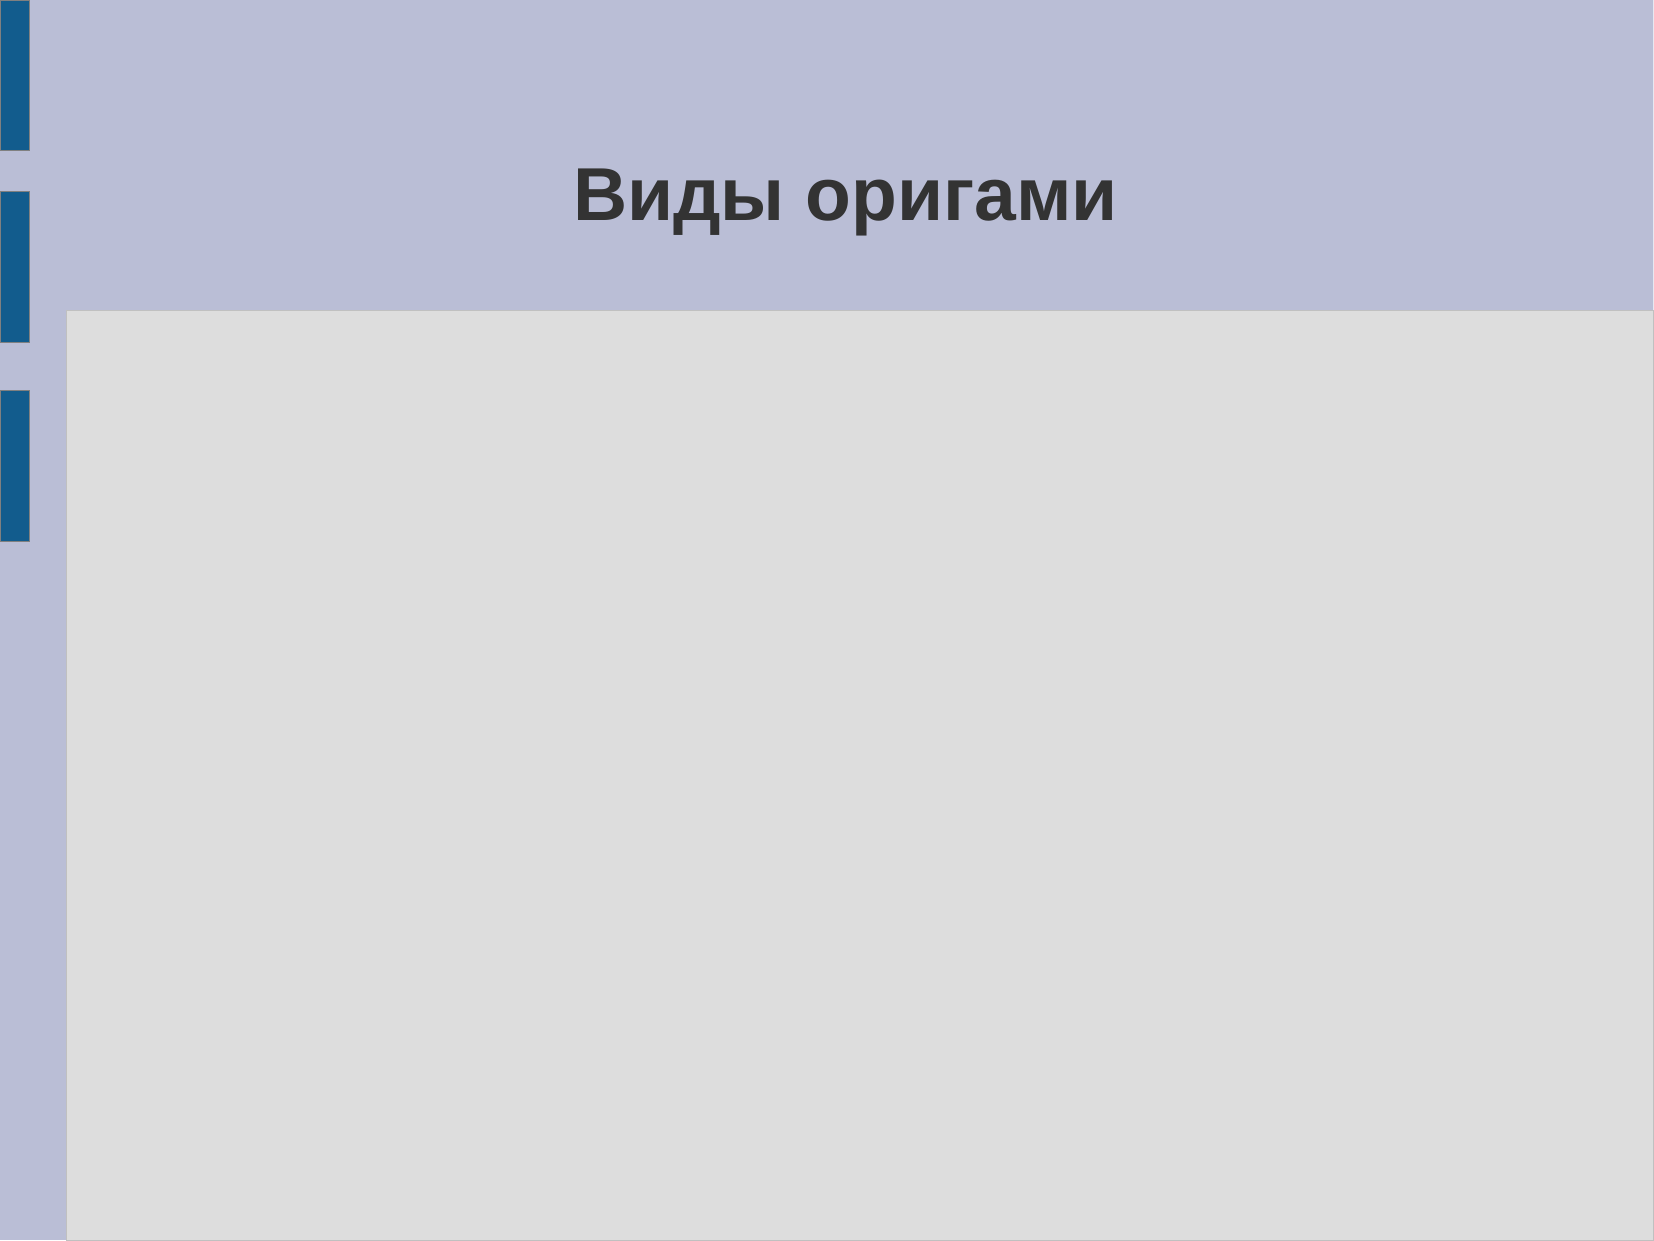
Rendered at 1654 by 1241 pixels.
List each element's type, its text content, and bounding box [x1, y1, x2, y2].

title Виды оригами [121, 91, 1534, 299]
